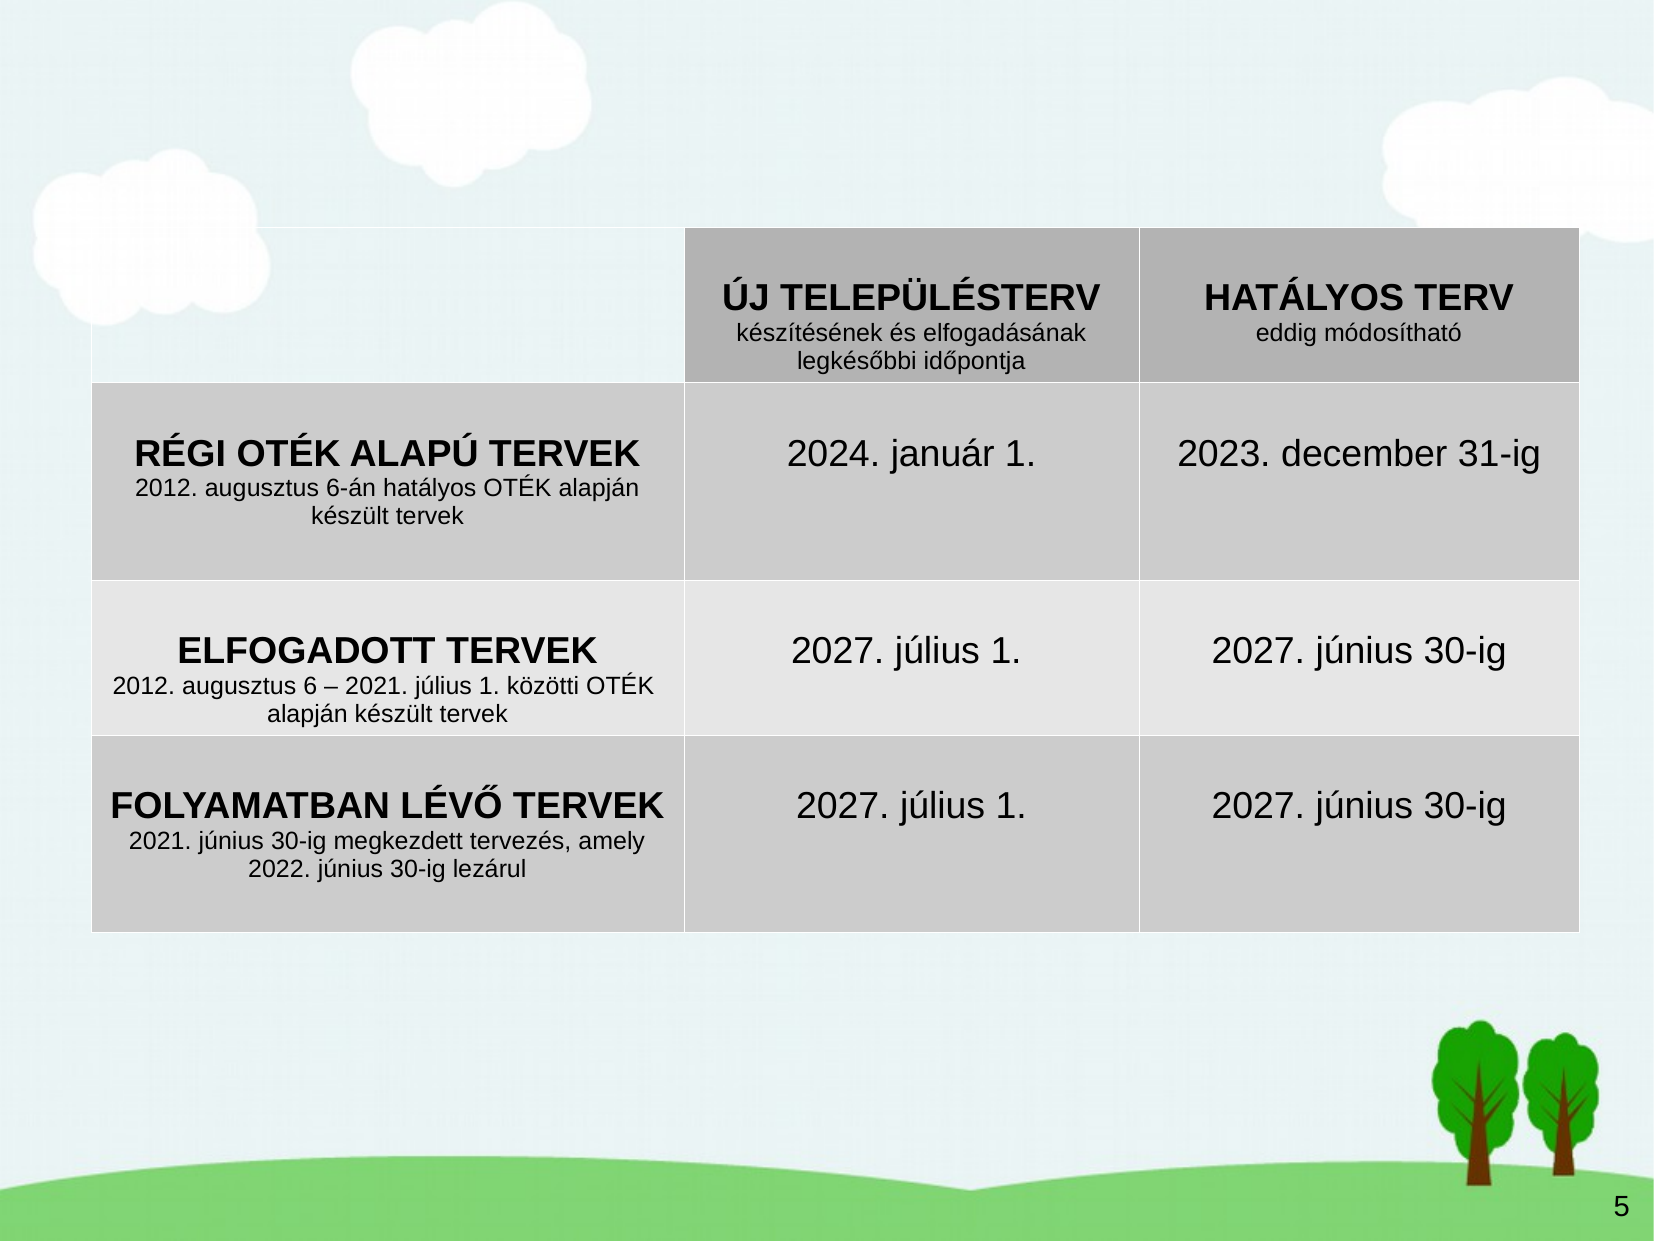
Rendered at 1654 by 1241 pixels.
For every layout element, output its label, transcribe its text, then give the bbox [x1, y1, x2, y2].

table_cell 2027. július 1. [685, 581, 1139, 735]
table_cell 2027. július 1. [685, 736, 1139, 932]
table_cell 2027. június 30-ig [1140, 736, 1579, 932]
table_cell RÉGI OTÉK ALAPÚ TERVEK 2012. augusztus 6-án hatályos OTÉK alapján készült tervek [92, 383, 684, 580]
table_cell 2024. január 1. [685, 383, 1139, 580]
table_header ÚJ TELEPÜLÉSTERV készítésének és elfogadásának legkésőbbi időpontja [685, 228, 1139, 382]
table_cell ELFOGADOTT TERVEK 2012. augusztus 6 – 2021. július 1. közötti OTÉK alapján készült tervek [92, 581, 684, 735]
table_header HATÁLYOS TERV eddig módosítható [1140, 228, 1579, 382]
picture [0, 0, 1654, 1241]
table_cell FOLYAMATBAN LÉVŐ TERVEK 2021. június 30-ig megkezdett tervezés, amely 2022. június 30-ig lezárul [92, 736, 684, 932]
table_cell 2027. június 30-ig [1140, 581, 1579, 735]
table_header [92, 228, 684, 382]
table_cell 2023. december 31-ig [1140, 383, 1579, 580]
